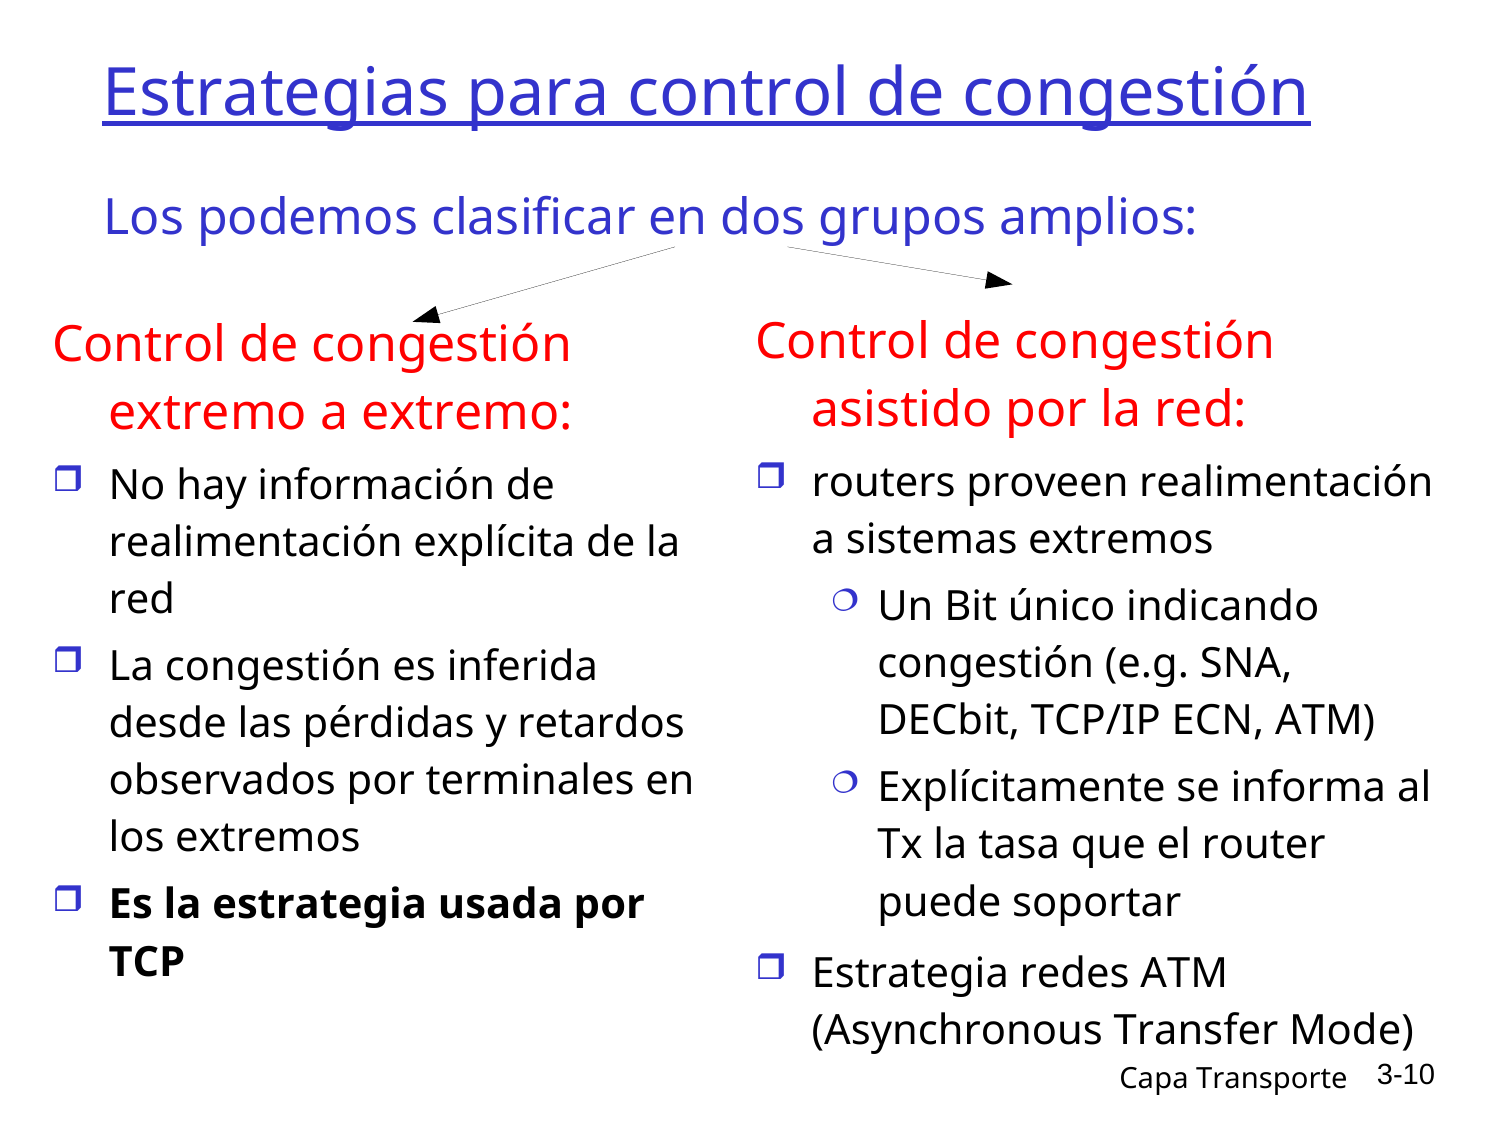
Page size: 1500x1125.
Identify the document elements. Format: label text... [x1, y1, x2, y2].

text_box Los podemos clasificar en dos grupos amplios: [89, 173, 1316, 264]
list Control de congestión extremo a extremo: No hay información de realimentación explícita de la red La congestión es inferida desde las pérdidas y retardos observados por terminales en los extremos Es la estrategia usada por TCP [37, 299, 740, 925]
title Estrategias para control de congestión [87, 0, 1463, 184]
list Control de congestión asistido por la red: routers proveen realimentación a sistemas extremos Un Bit único indicando congestión (e.g. SNA, DECbit, TCP/IP ECN, ATM) Explícitamente se informa al Tx la tasa que el router puede soportar Estrategia redes ATM (Asynchronous Transfer Mode) [740, 296, 1450, 1064]
